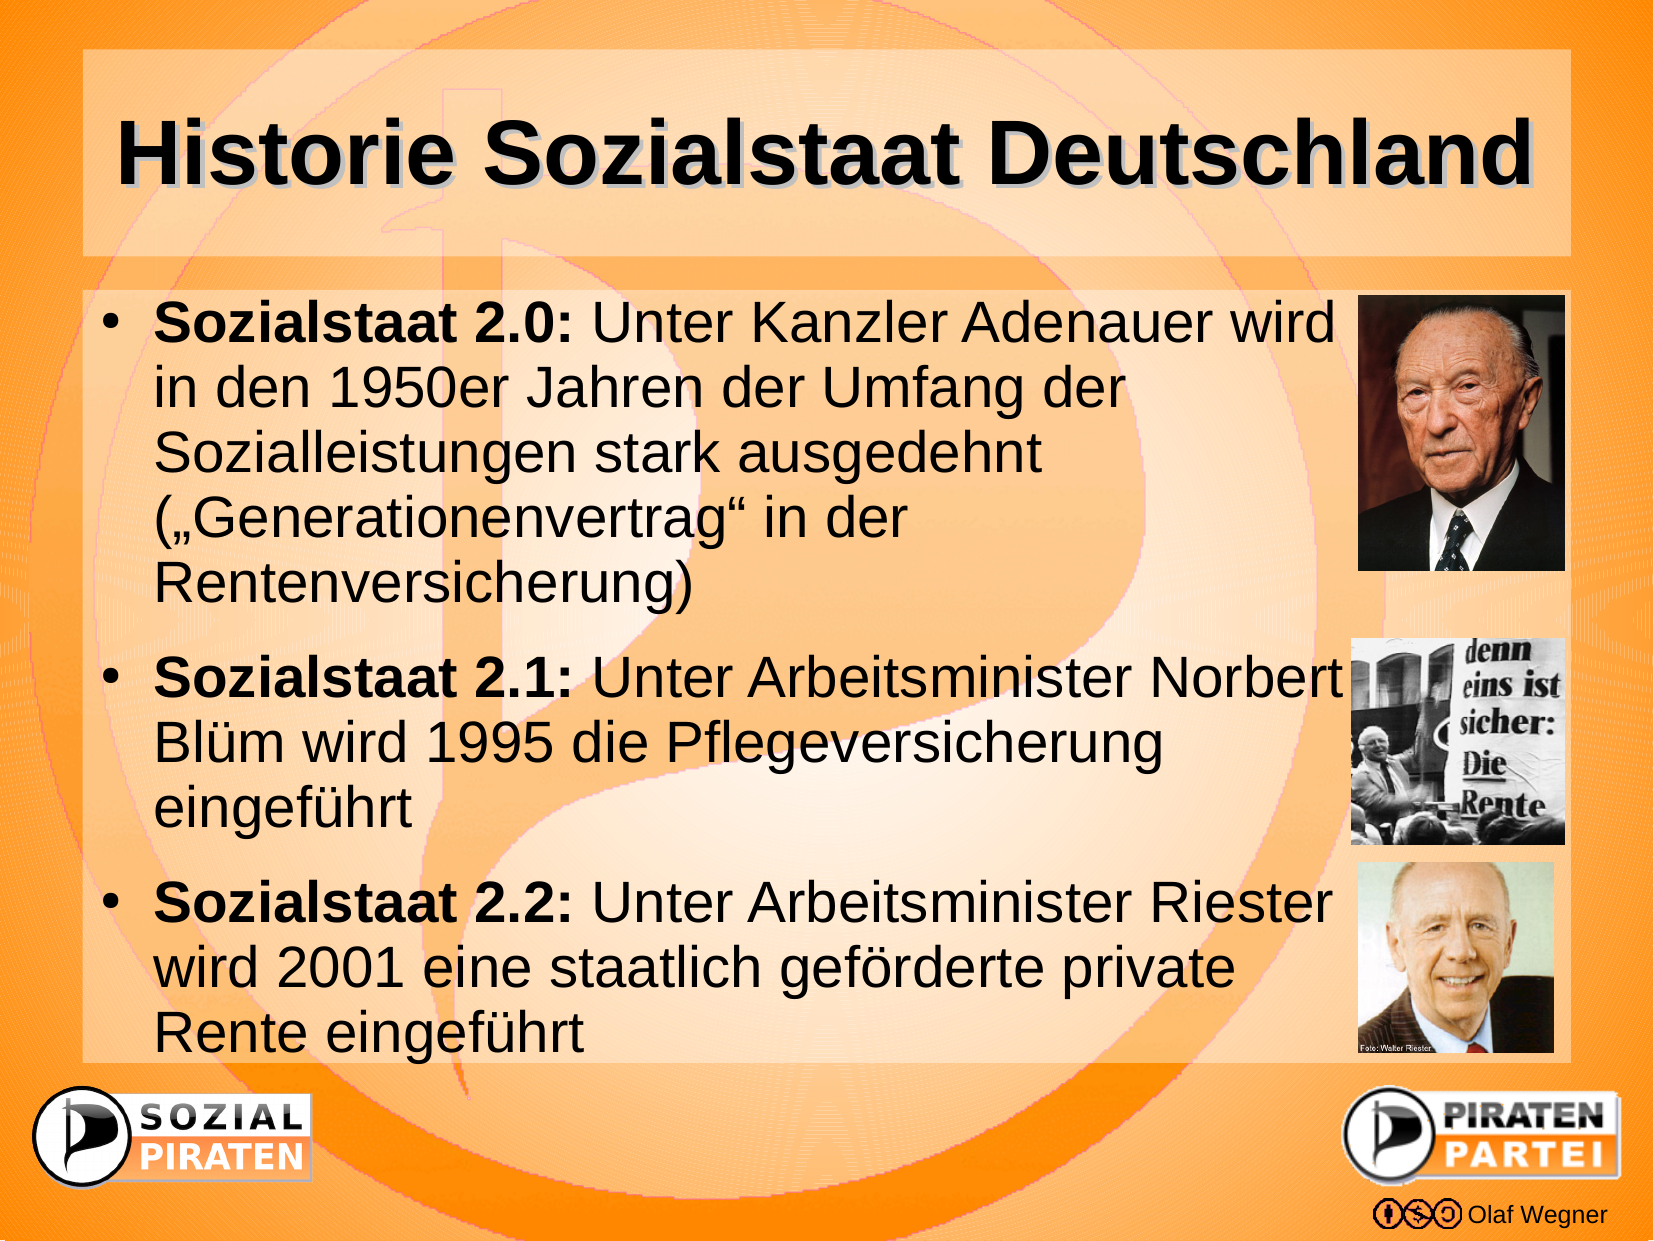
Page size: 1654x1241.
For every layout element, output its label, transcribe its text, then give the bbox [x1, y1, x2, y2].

list Sozialstaat 2.0: Unter Kanzler Adenauer wird in den 1950er Jahren der Umfang der Sozialleistungen stark ausgedehnt („Generationenvertrag“ in der Rentenversicherung) Sozialstaat 2.1: Unter Arbeitsminister Norbert Blüm wird 1995 die Pflegeversicherung eingeführt Sozialstaat 2.2: Unter Arbeitsminister Riester wird 2001 eine staatlich geförderte private Rente eingeführt [82, 290, 1352, 1063]
text_box Olaf Wegner [1452, 1193, 1623, 1237]
picture [1358, 295, 1565, 571]
text_box [82, 289, 1571, 1063]
picture [1358, 862, 1554, 1053]
picture [1351, 638, 1565, 845]
picture [29, 0, 1623, 1241]
title Historie Sozialstaat Deutschland [82, 49, 1571, 257]
